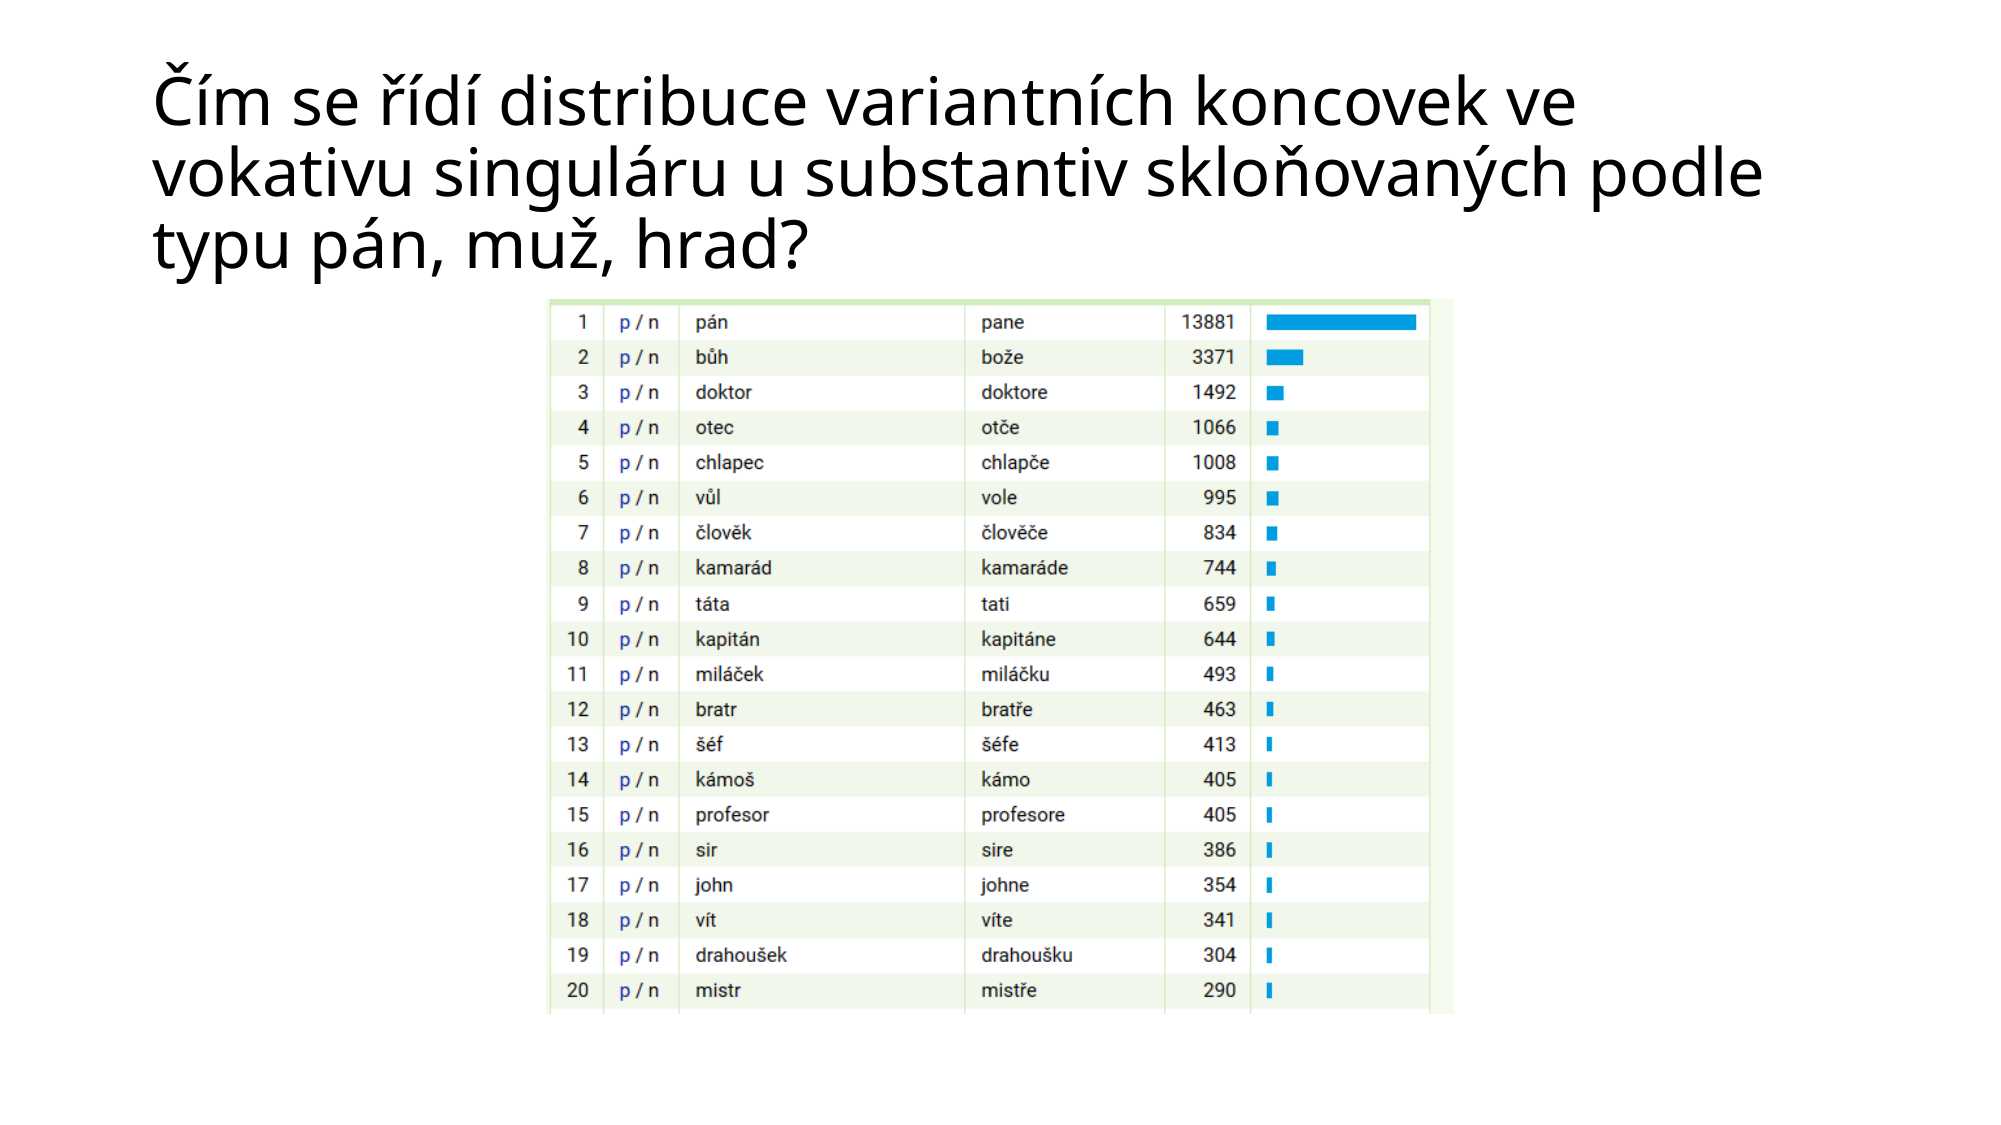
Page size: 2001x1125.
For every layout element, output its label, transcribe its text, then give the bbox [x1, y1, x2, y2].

picture [546, 299, 1454, 1014]
title Čím se řídí distribuce variantních koncovek ve vokativu singuláru u substantiv skloňovaných podle typu pán, muž, hrad? [137, 59, 1863, 278]
